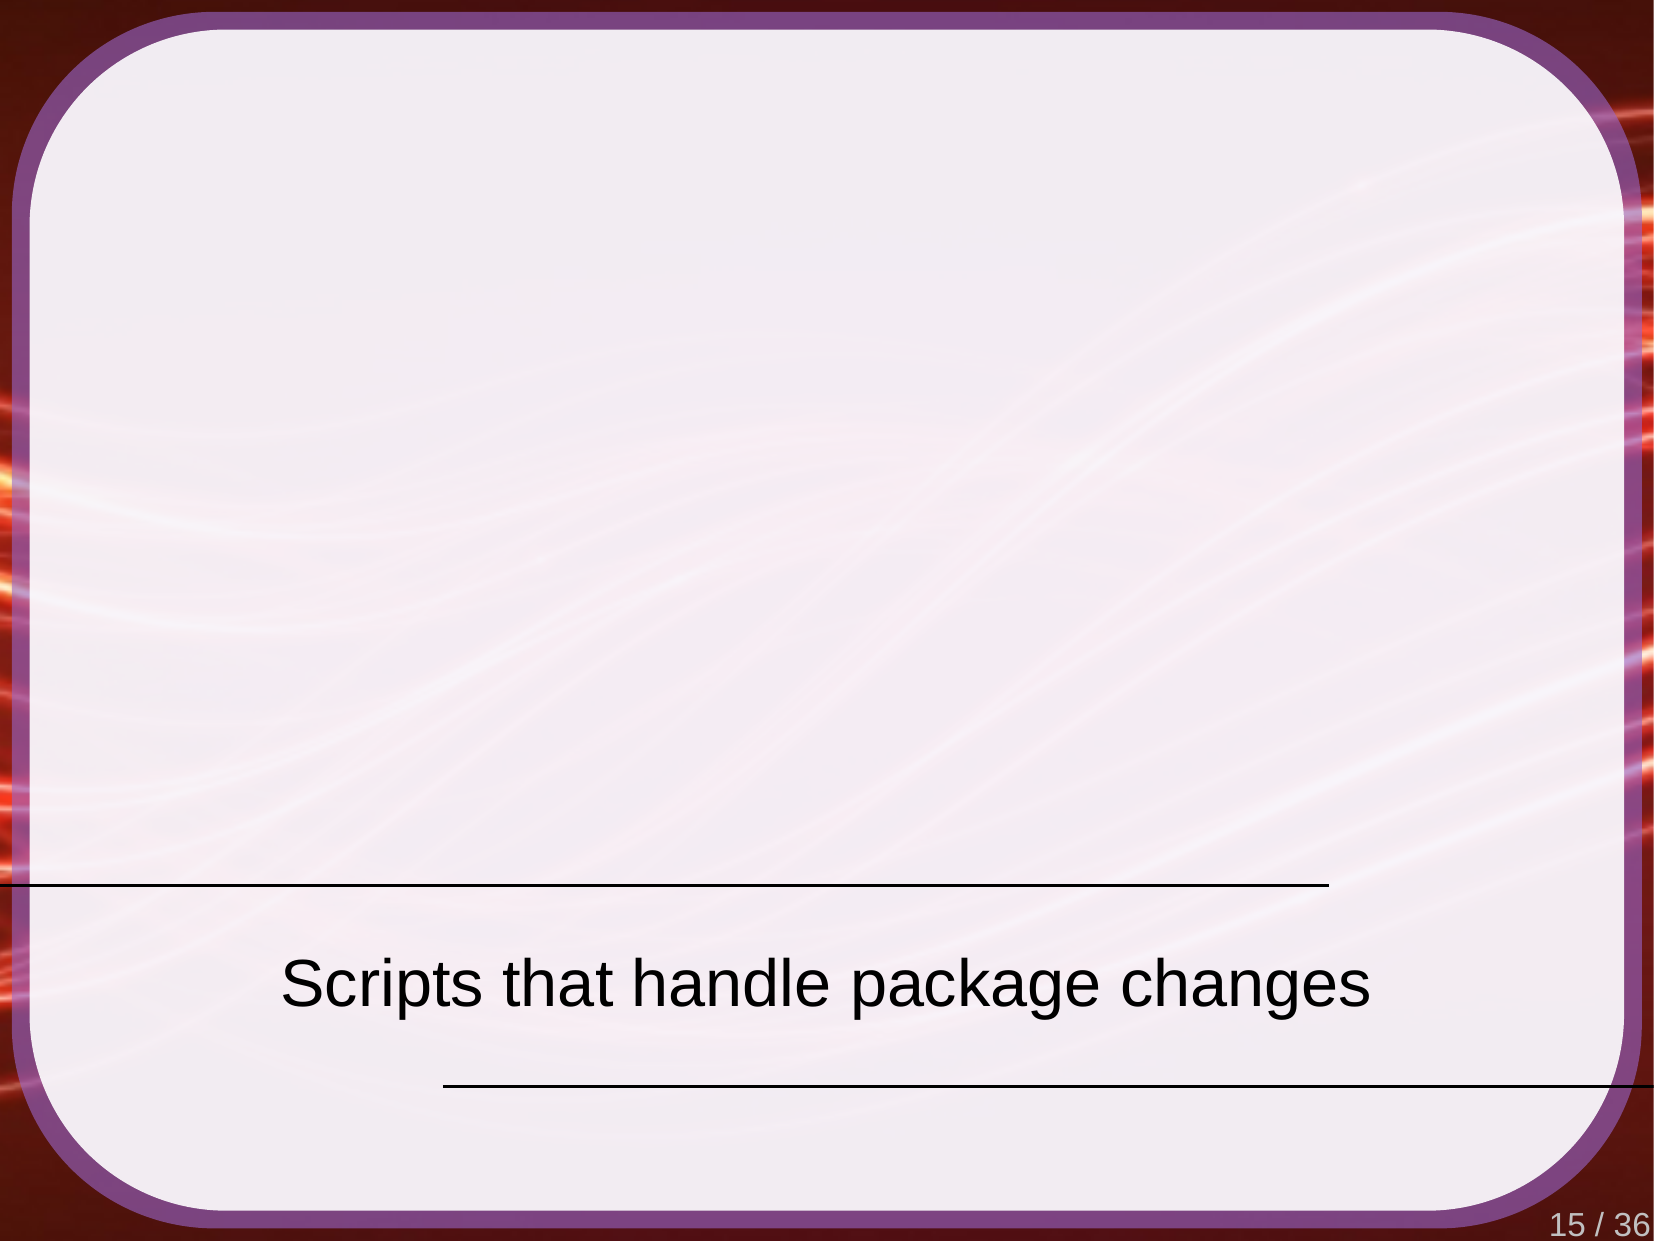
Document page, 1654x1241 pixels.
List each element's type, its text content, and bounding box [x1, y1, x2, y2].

picture [0, 887, 1654, 1241]
picture [0, 0, 1654, 1085]
title Scripts that handle package changes [82, 891, 1571, 1075]
